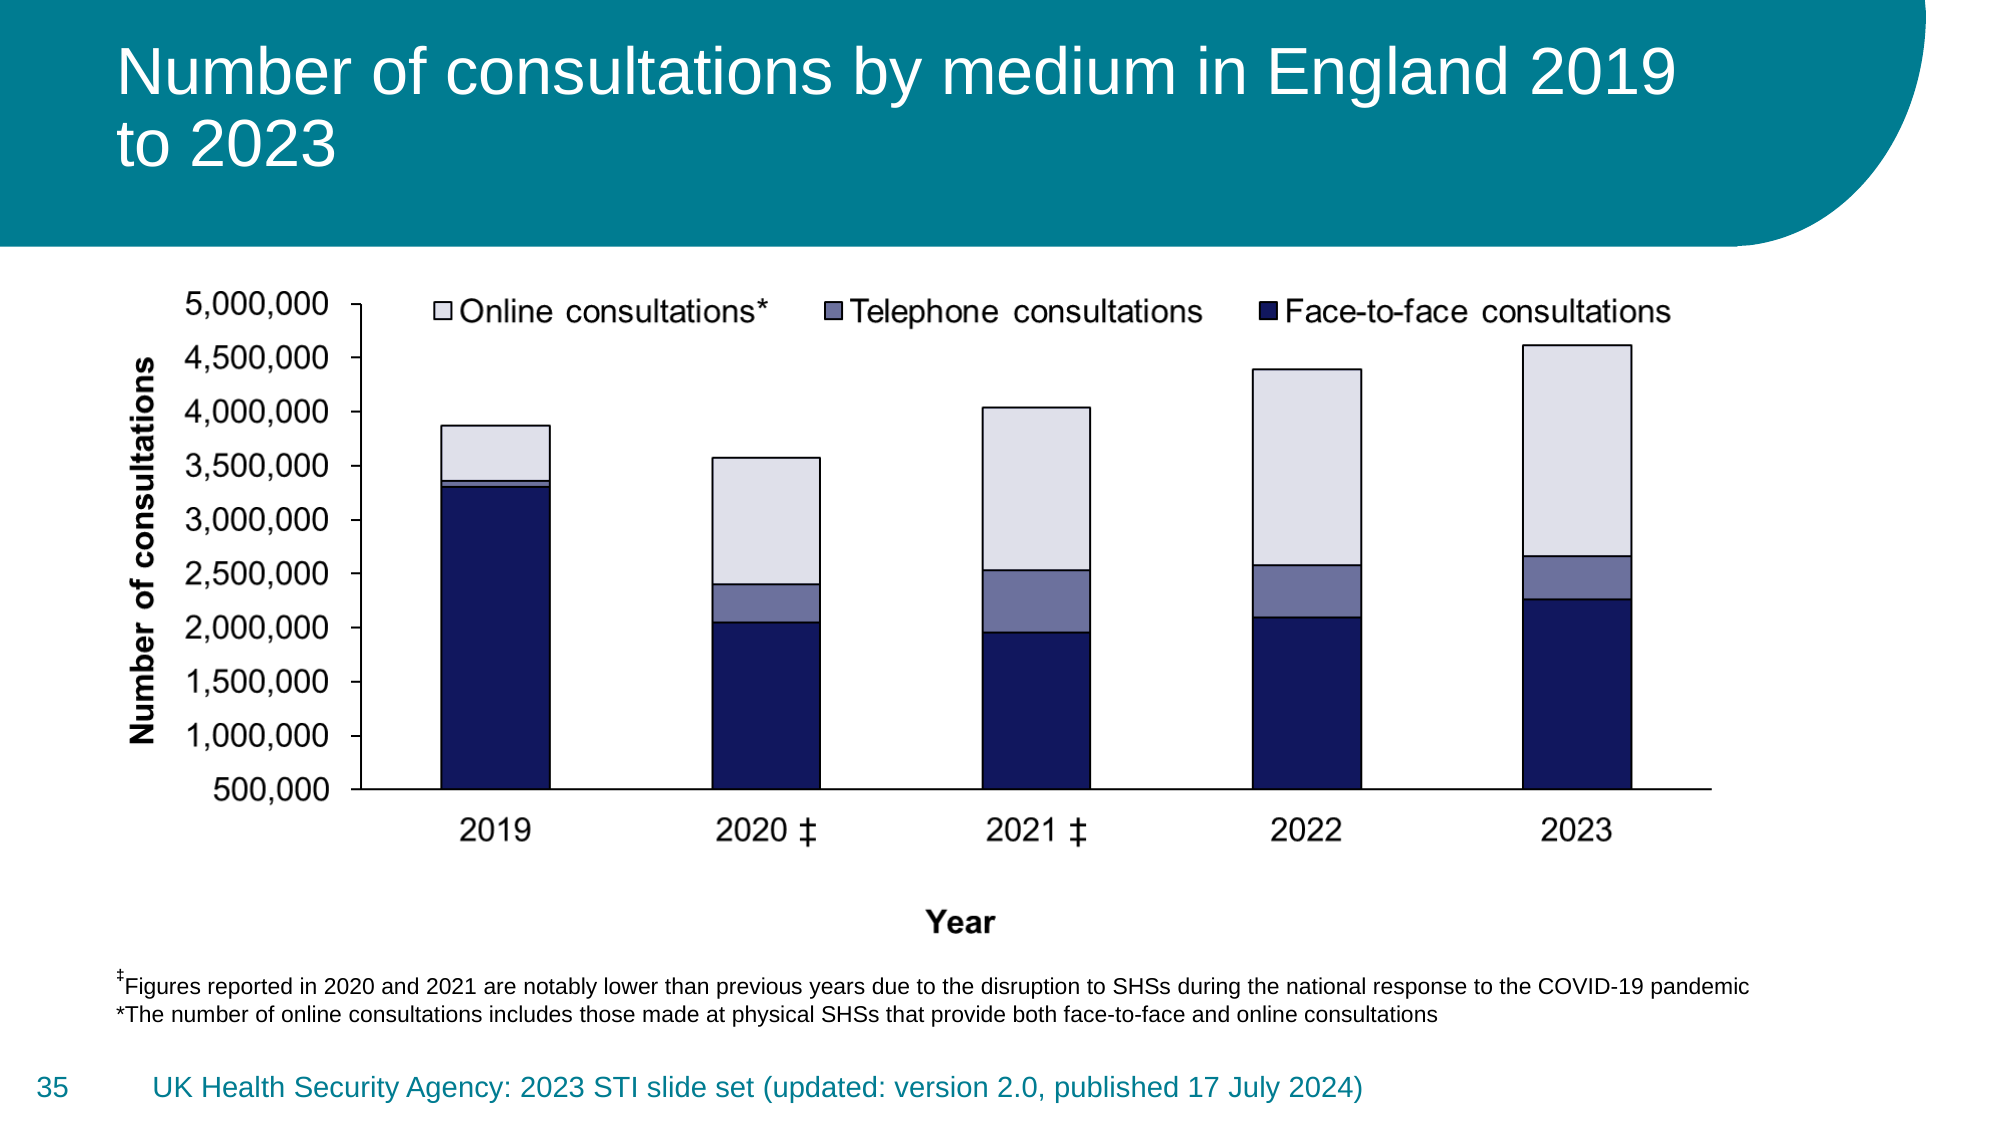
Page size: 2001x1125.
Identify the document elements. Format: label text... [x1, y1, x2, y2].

title Number of consultations by medium in England 2019 to 2023 [101, 29, 1747, 189]
text_box [21, 1056, 120, 1117]
text_box ‡Figures reported in 2020 and 2021 are notably lower than previous years due to the disruption to SHSs during the national response to the COVID-19 pandemic *The number of online consultations includes those made at physical SHSs that provide both face-to-face and online consultations [101, 957, 1846, 1057]
picture [119, 284, 1765, 957]
text_box UK Health Security Agency: 2023 STI slide set (updated: version 2.0, published 17 July 2024) [137, 1056, 1780, 1116]
